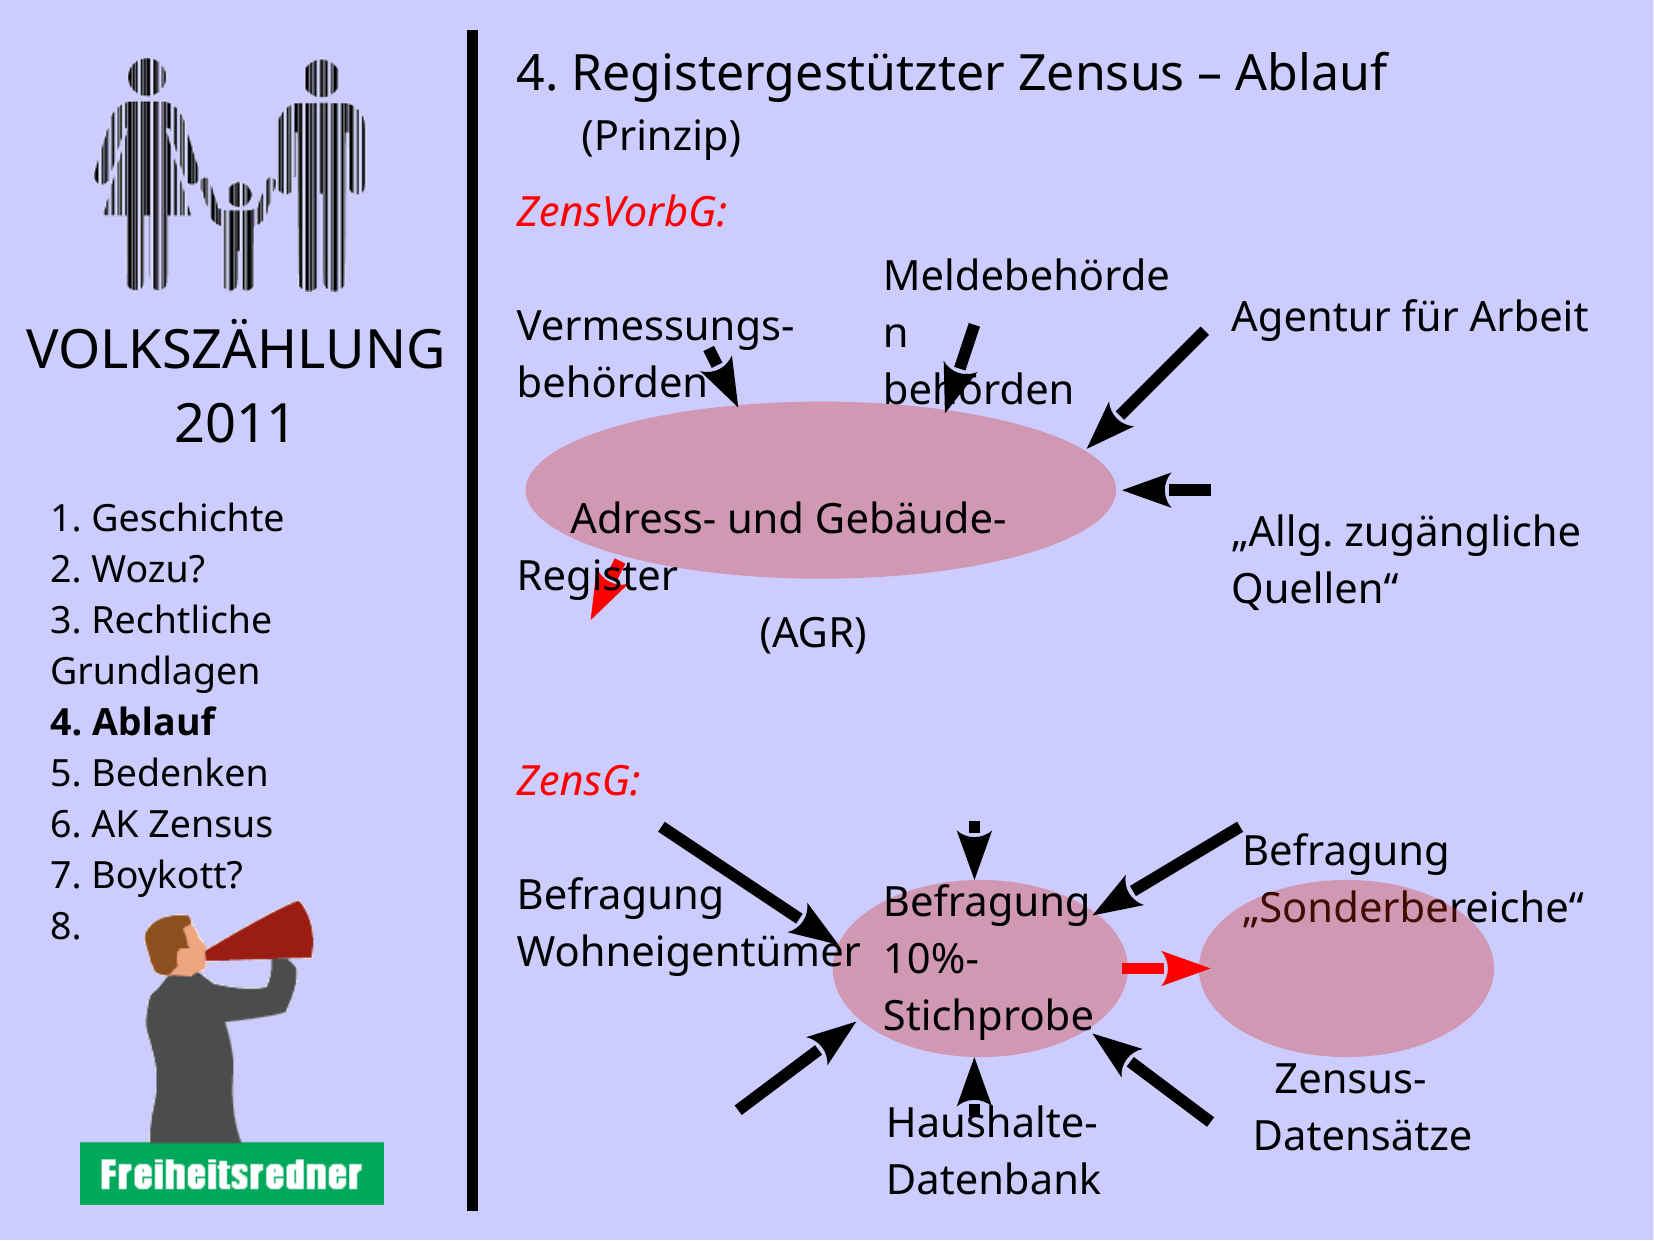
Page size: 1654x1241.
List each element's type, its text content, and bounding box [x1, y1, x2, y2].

text_box 1. Geschichte 2. Wozu? 3. Rechtliche Grundlagen 4. Ablauf 5. Bedenken 6. AK Zensus 7. Boykott? 8. Ausblick [35, 484, 479, 837]
text_box VOLKSZÄHLUNG 2011 [0, 257, 473, 443]
picture [94, 58, 367, 292]
text_box [1199, 879, 1495, 1058]
text_box Agentur für Arbeit „Allg. zugängliche Quellen“ Befragung „Sonderbereiche“ Zensus- Datensätze Personalbehörden öffentlich Angestellter [1216, 165, 1654, 1224]
text_box Meldebehörden behörden Befragung 10%-Stichprobe Agentur für Arbeit [868, 124, 1193, 1212]
picture [80, 900, 384, 1205]
text_box ZensVorbG: Vermessungs- behörden Adress- und Gebäude-Register (AGR) ZensG: Befragung Wohneigentümer Haushalte- Datenbank Meldeämter/ Bürgerbüros [501, 174, 1152, 1214]
text_box 4. Registergestützter Zensus – Ablauf (Prinzip) [501, 29, 1625, 152]
